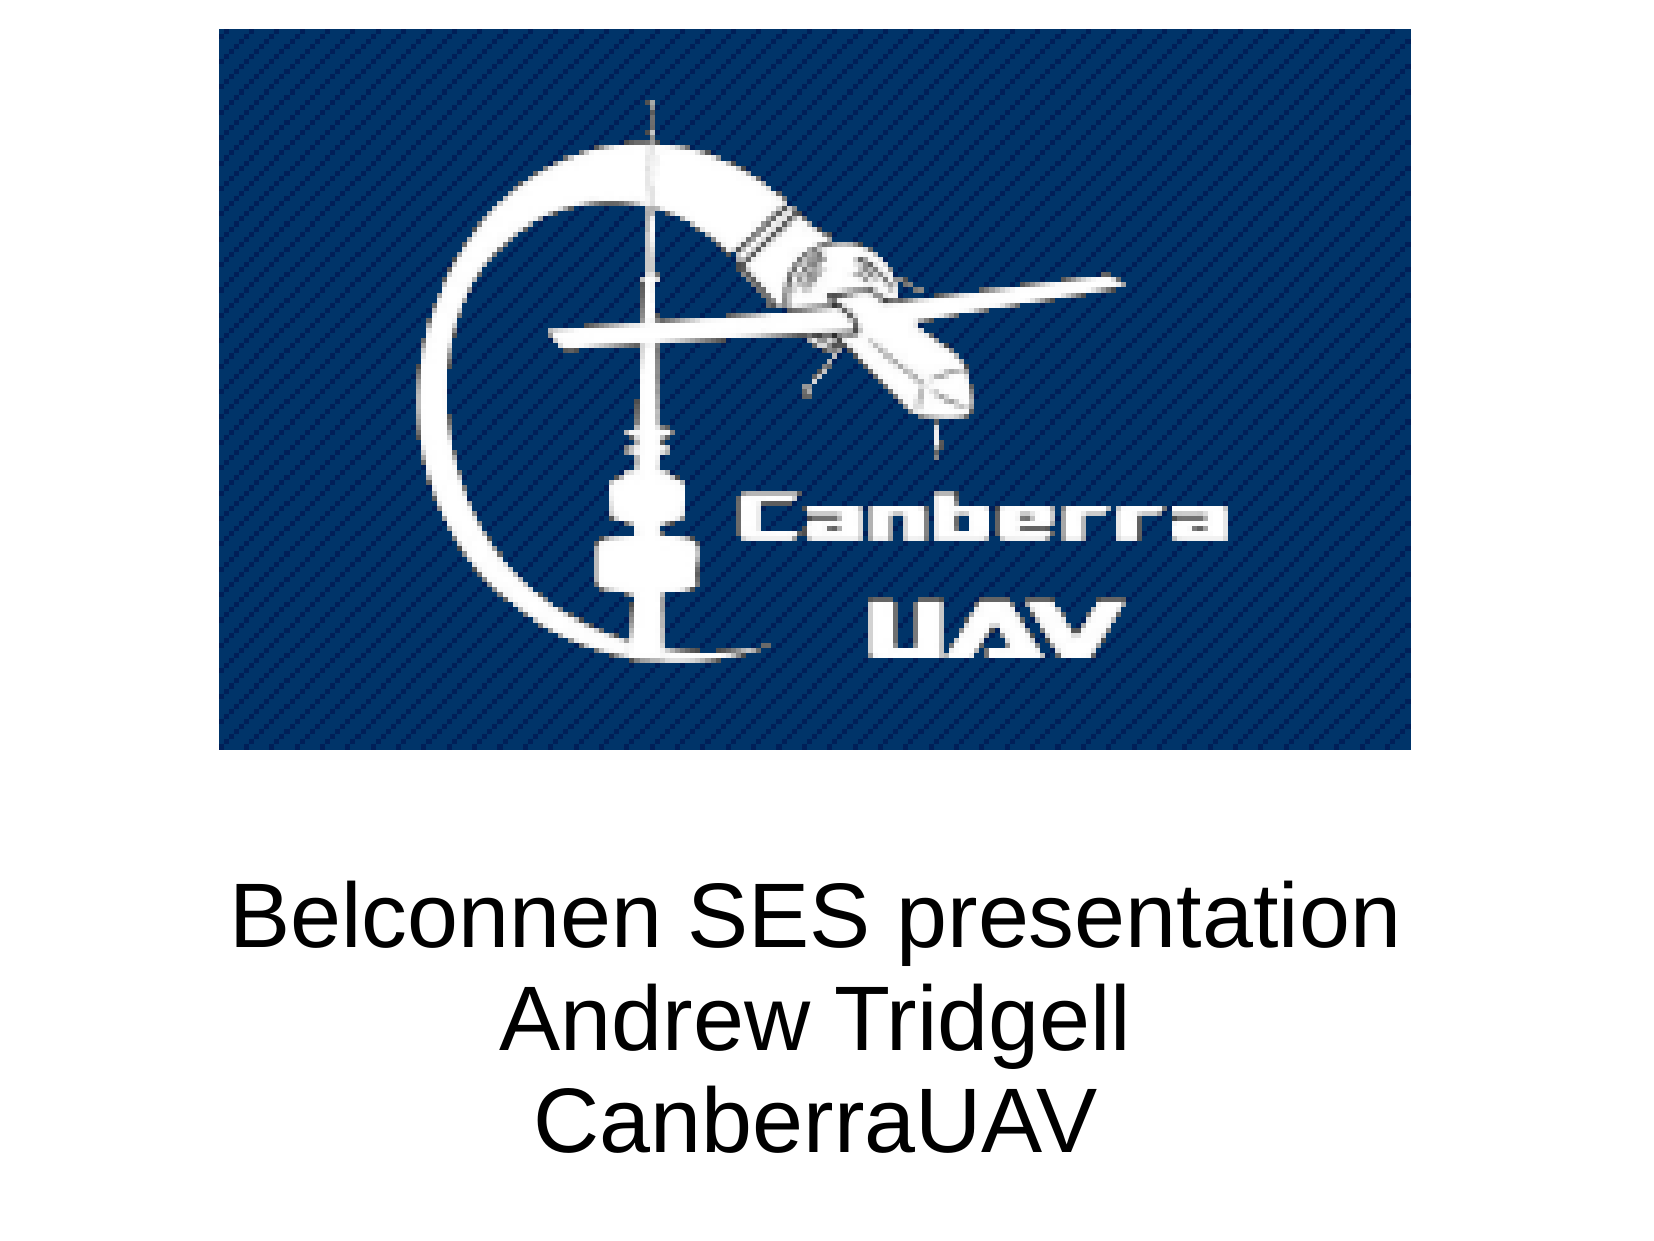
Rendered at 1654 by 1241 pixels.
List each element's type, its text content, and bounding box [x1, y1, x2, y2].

picture [219, 29, 1411, 750]
title Belconnen SES presentation Andrew Tridgell CanberraUAV [71, 864, 1561, 1173]
